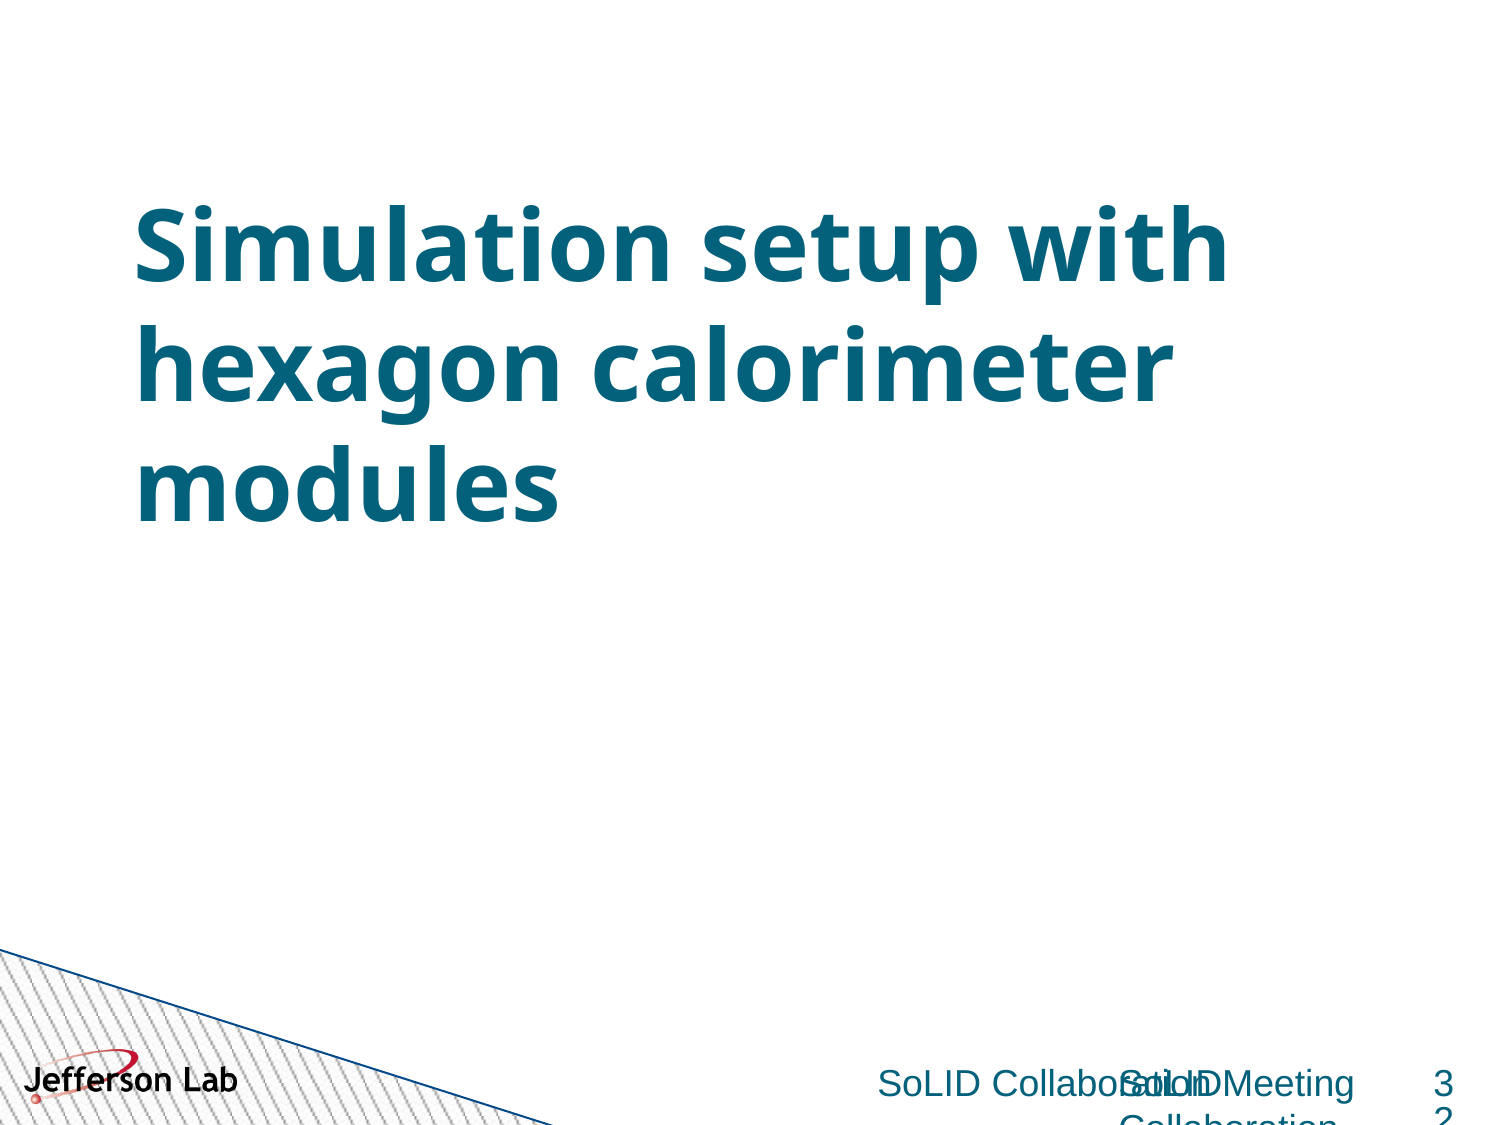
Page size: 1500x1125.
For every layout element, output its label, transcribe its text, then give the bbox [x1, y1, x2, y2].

text_box Simulation setup with hexagon calorimeter modules [118, 173, 1394, 549]
text_box SoLID Collaboration Meeting [1103, 1051, 1419, 1112]
text_box <number> [1418, 1051, 1479, 1111]
picture [0, 952, 543, 1125]
